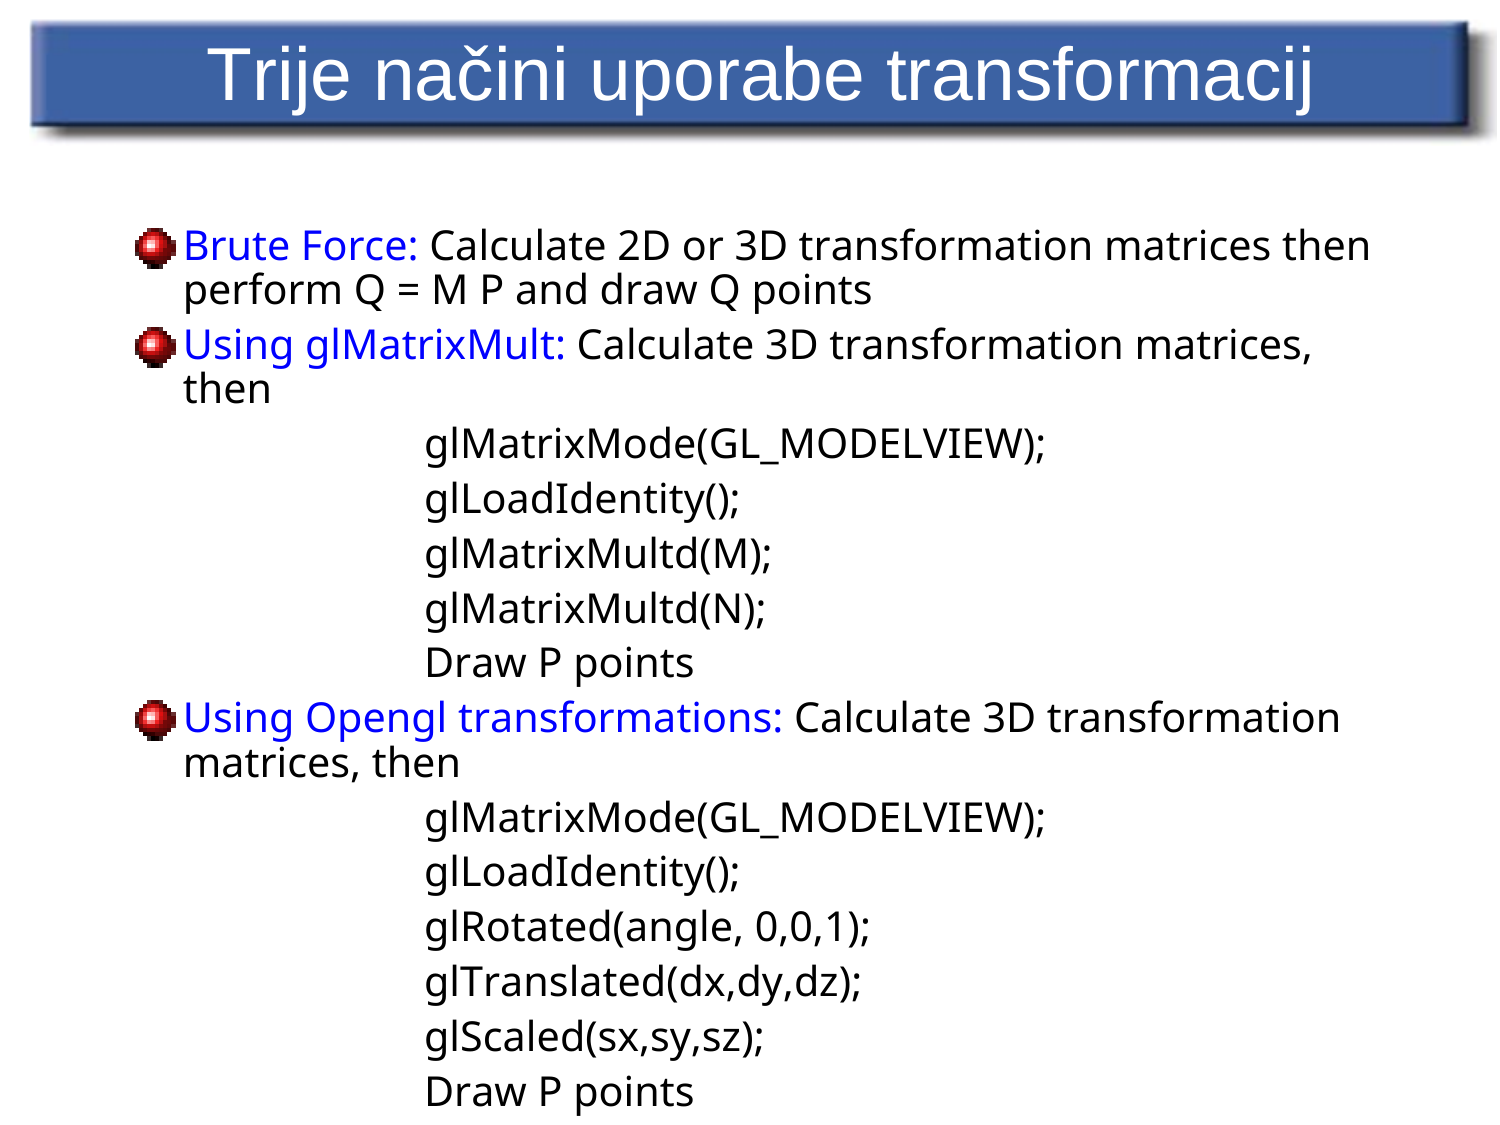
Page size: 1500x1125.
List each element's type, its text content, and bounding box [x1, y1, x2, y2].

title Trije načini uporabe transformacij [123, 0, 1399, 123]
list Brute Force: Calculate 2D or 3D transformation matrices then perform Q = M P and draw Q points Using glMatrixMult: Calculate 3D transformation matrices, then glMatrixMode(GL_MODELVIEW); glLoadIdentity(); glMatrixMultd(M); glMatrixMultd(N); Draw P points Using Opengl transformations: Calculate 3D transformation matrices, then glMatrixMode(GL_MODELVIEW); glLoadIdentity(); glRotated(angle, 0,0,1); glTranslated(dx,dy,dz); glScaled(sx,sy,sz); Draw P points [112, 216, 1428, 1043]
picture [29, 18, 1497, 146]
